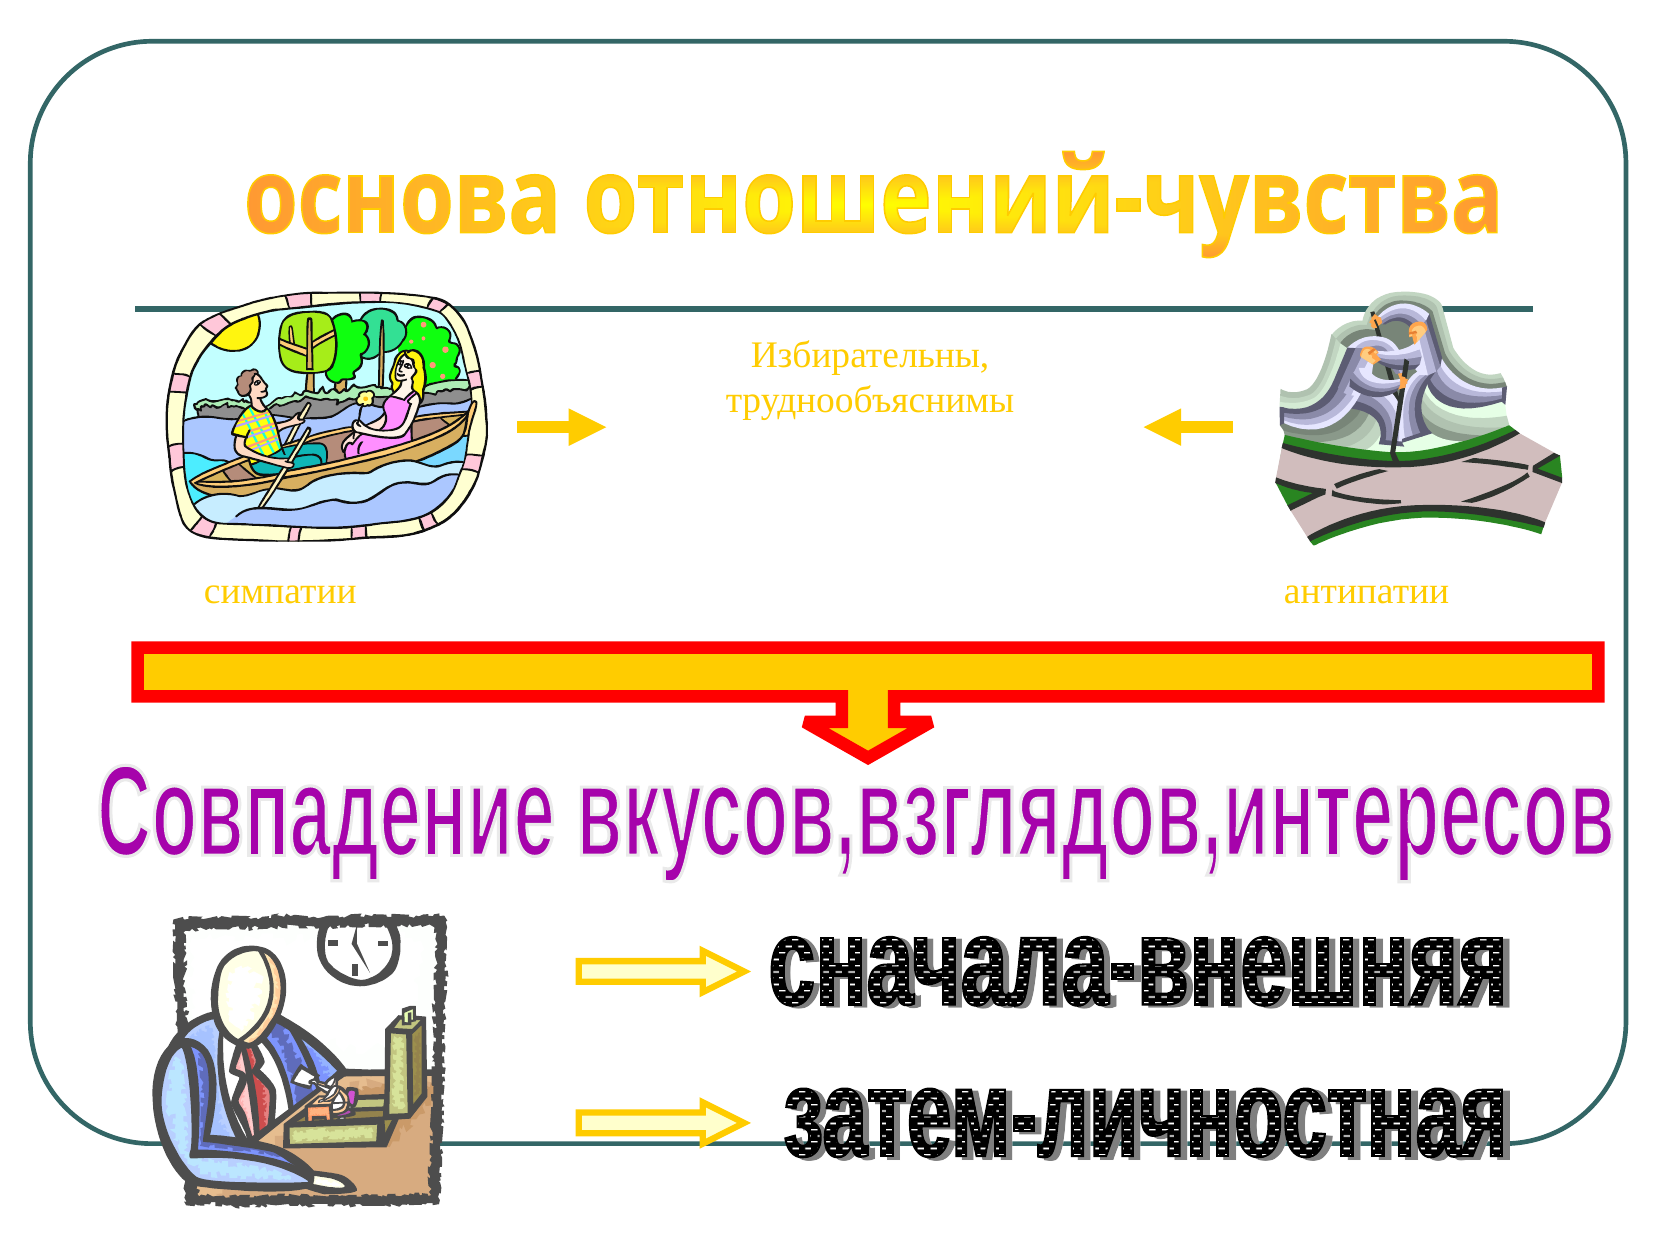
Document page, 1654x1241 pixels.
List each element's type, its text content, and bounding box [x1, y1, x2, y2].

text_box затем-личностная [1329, 1089, 1365, 1157]
text_box сначала-внешняя [1194, 938, 1235, 1005]
text_box сначала-внешняя [1064, 936, 1110, 1006]
text_box сначала-внешняя [821, 938, 861, 1005]
text_box основа отношений-чувства [691, 175, 736, 233]
text_box затем-личностная [1417, 1088, 1502, 1158]
text_box Совпадение вкусов,взглядов,интересов [1160, 787, 1199, 856]
text_box основа отношений-чувства [1058, 175, 1108, 233]
text_box сначала-внешняя [1142, 938, 1186, 1005]
text_box затем-личностная [824, 1088, 868, 1158]
text_box основа отношений-чувства [1454, 174, 1497, 234]
text_box основа отношений-чувства [1255, 175, 1300, 233]
text_box основа отношений-чувства [1350, 175, 1395, 233]
text_box сначала-внешняя [1458, 938, 1502, 1005]
text_box затем-личностная [956, 1089, 1005, 1157]
text_box сначала-внешняя [1243, 936, 1285, 1006]
text_box основа отношений-чувства [996, 175, 1045, 233]
text_box основа отношений-чувства [1147, 175, 1193, 233]
chart [165, 289, 491, 544]
text_box основа отношений-чувства [1307, 174, 1346, 234]
text_box основа отношений-чувства [587, 174, 634, 234]
text_box Совпадение вкусов,взглядов,интересов [970, 787, 1013, 857]
text_box основа отношений-чувства [403, 174, 450, 234]
text_box затем-личностная [1237, 1088, 1281, 1158]
chart [151, 909, 453, 1213]
text_box Совпадение вкусов,взглядов,интересов [99, 765, 150, 857]
text_box Совпадение вкусов,взглядов,интересов [1573, 787, 1613, 856]
text_box [578, 950, 745, 993]
text_box основа отношений-чувства [884, 174, 928, 234]
text_box Совпадение вкусов,взглядов,интересов [154, 785, 195, 857]
text_box Совпадение вкусов,взглядов,интересов [426, 787, 462, 856]
text_box сначала-внешняя [771, 936, 813, 1006]
text_box основа отношений-чувства [301, 174, 340, 234]
text_box Совпадение вкусов,взглядов,интересов [861, 787, 900, 856]
text_box Совпадение вкусов,взглядов,интересов [516, 785, 553, 857]
text_box Совпадение вкусов,взглядов,интересов [793, 787, 832, 856]
text_box затем-личностная [1141, 1089, 1180, 1157]
text_box Совпадение вкусов,взглядов,интересов [382, 785, 419, 857]
text_box Совпадение вкусов,взглядов,интересов [1227, 787, 1264, 856]
text_box основа отношений-чувства [460, 175, 505, 233]
text_box затем-личностная [1038, 1089, 1084, 1158]
text_box [578, 1102, 745, 1144]
text_box сначала-внешняя [1111, 964, 1134, 980]
text_box затем-личностная [909, 1088, 950, 1158]
text_box затем-личностная [1285, 1088, 1325, 1158]
text_box сначала-внешняя [868, 936, 915, 1006]
text_box Совпадение вкусов,взглядов,интересов [249, 787, 285, 856]
text_box сначала-внешняя [1293, 938, 1352, 1005]
text_box основа отношений-чувства [638, 175, 683, 233]
text_box Совпадение вкусов,взглядов,интересов [1354, 785, 1391, 857]
text_box основа отношений-чувства [746, 174, 793, 234]
text_box сначала-внешняя [914, 938, 955, 1005]
text_box основа отношений-чувства [938, 175, 983, 233]
text_box Совпадение вкусов,взглядов,интересов [1398, 785, 1437, 882]
text_box Совпадение вкусов,взглядов,интересов [1316, 787, 1350, 856]
text_box затем-личностная [785, 1088, 821, 1158]
text_box Совпадение вкусов,взглядов,интересов [1112, 785, 1153, 857]
text_box Совпадение вкусов,взглядов,интересов [1017, 787, 1057, 856]
text_box основа отношений-чувства [1403, 175, 1447, 233]
text_box затем-личностная [1372, 1089, 1410, 1157]
text_box сначала-внешняя [1408, 938, 1453, 1005]
text_box основа отношений-чувства [349, 175, 394, 233]
text_box Совпадение вкусов,взглядов,интересов [1274, 787, 1310, 856]
text_box основа отношений-чувства [247, 174, 294, 234]
text_box Совпадение вкусов,взглядов,интересов [202, 787, 241, 856]
chart [1275, 289, 1565, 548]
text_box затем-личностная [1094, 1089, 1133, 1157]
text_box антипатии [1269, 558, 1465, 620]
text_box основа отношений-чувства [802, 175, 874, 233]
text_box основа отношений-чувства [1199, 175, 1249, 258]
text_box [137, 647, 1599, 758]
text_box Совпадение вкусов,взглядов,интересов [291, 785, 378, 881]
text_box Совпадение вкусов,взглядов,интересов [1061, 787, 1108, 881]
text_box Совпадение вкусов,взглядов,интересов [1525, 785, 1566, 857]
text_box Совпадение вкусов,взглядов,интересов [945, 787, 970, 856]
text_box Совпадение вкусов,взглядов,интересов [745, 785, 786, 857]
text_box основа отношений-чувства [512, 174, 555, 234]
text_box Совпадение вкусов,взглядов,интересов [703, 785, 741, 857]
text_box затем-личностная [1013, 1116, 1035, 1131]
text_box Избирательны, труднообъяснимы [711, 322, 1030, 429]
text_box симпатии [189, 558, 372, 620]
text_box сначала-внешняя [1363, 938, 1404, 1005]
text_box затем-личностная [1190, 1089, 1229, 1157]
text_box Совпадение вкусов,взглядов,интересов [1483, 785, 1521, 857]
text_box затем-личностная [869, 1089, 905, 1157]
text_box Совпадение вкусов,взглядов,интересов [472, 787, 508, 856]
text_box основа отношений-чувства [1062, 151, 1105, 170]
text_box Совпадение вкусов,взглядов,интересов [581, 787, 620, 856]
text_box Совпадение вкусов,взглядов,интересов [904, 785, 938, 857]
text_box Совпадение вкусов,взглядов,интересов [1442, 785, 1480, 857]
text_box Совпадение вкусов,взглядов,интересов [627, 787, 702, 882]
text_box сначала-внешняя [963, 936, 1056, 1006]
